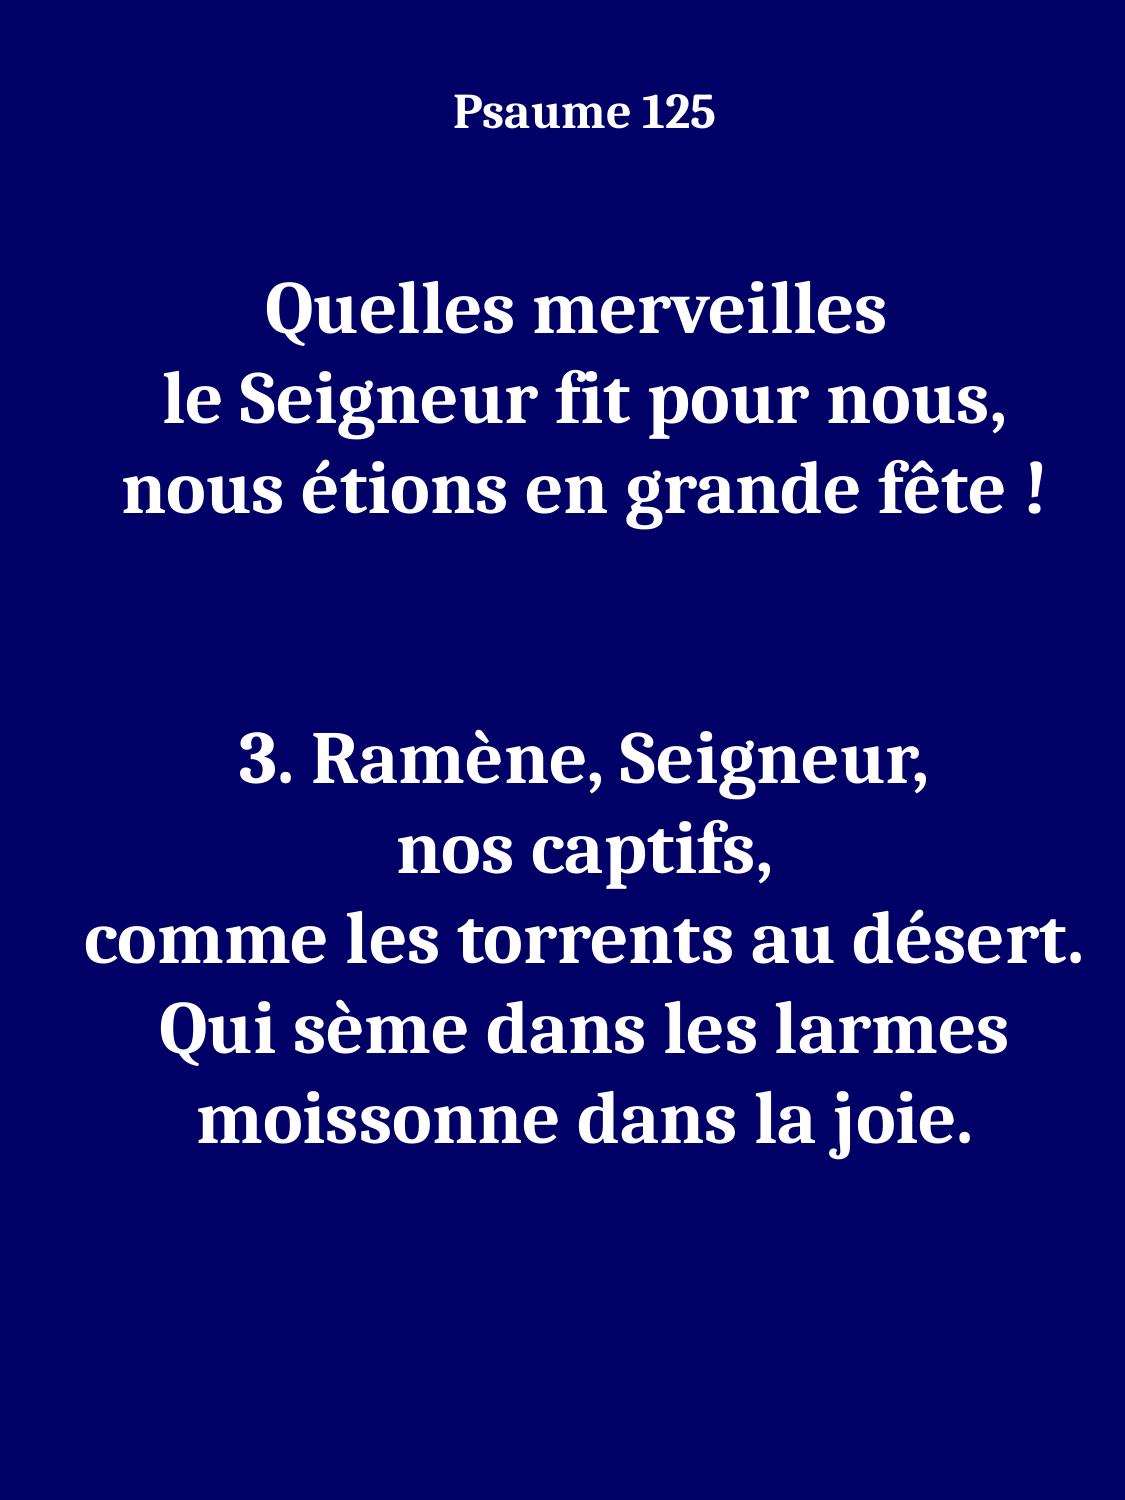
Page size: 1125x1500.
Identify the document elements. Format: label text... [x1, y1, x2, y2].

text_box Psaume 125 Quelles merveilles le Seigneur fit pour nous, nous étions en grande fête ! 3. Ramène, Seigneur, nos captifs, comme les torrents au désert. Qui sème dans les larmes moissonne dans la joie. [72, 70, 1099, 1430]
